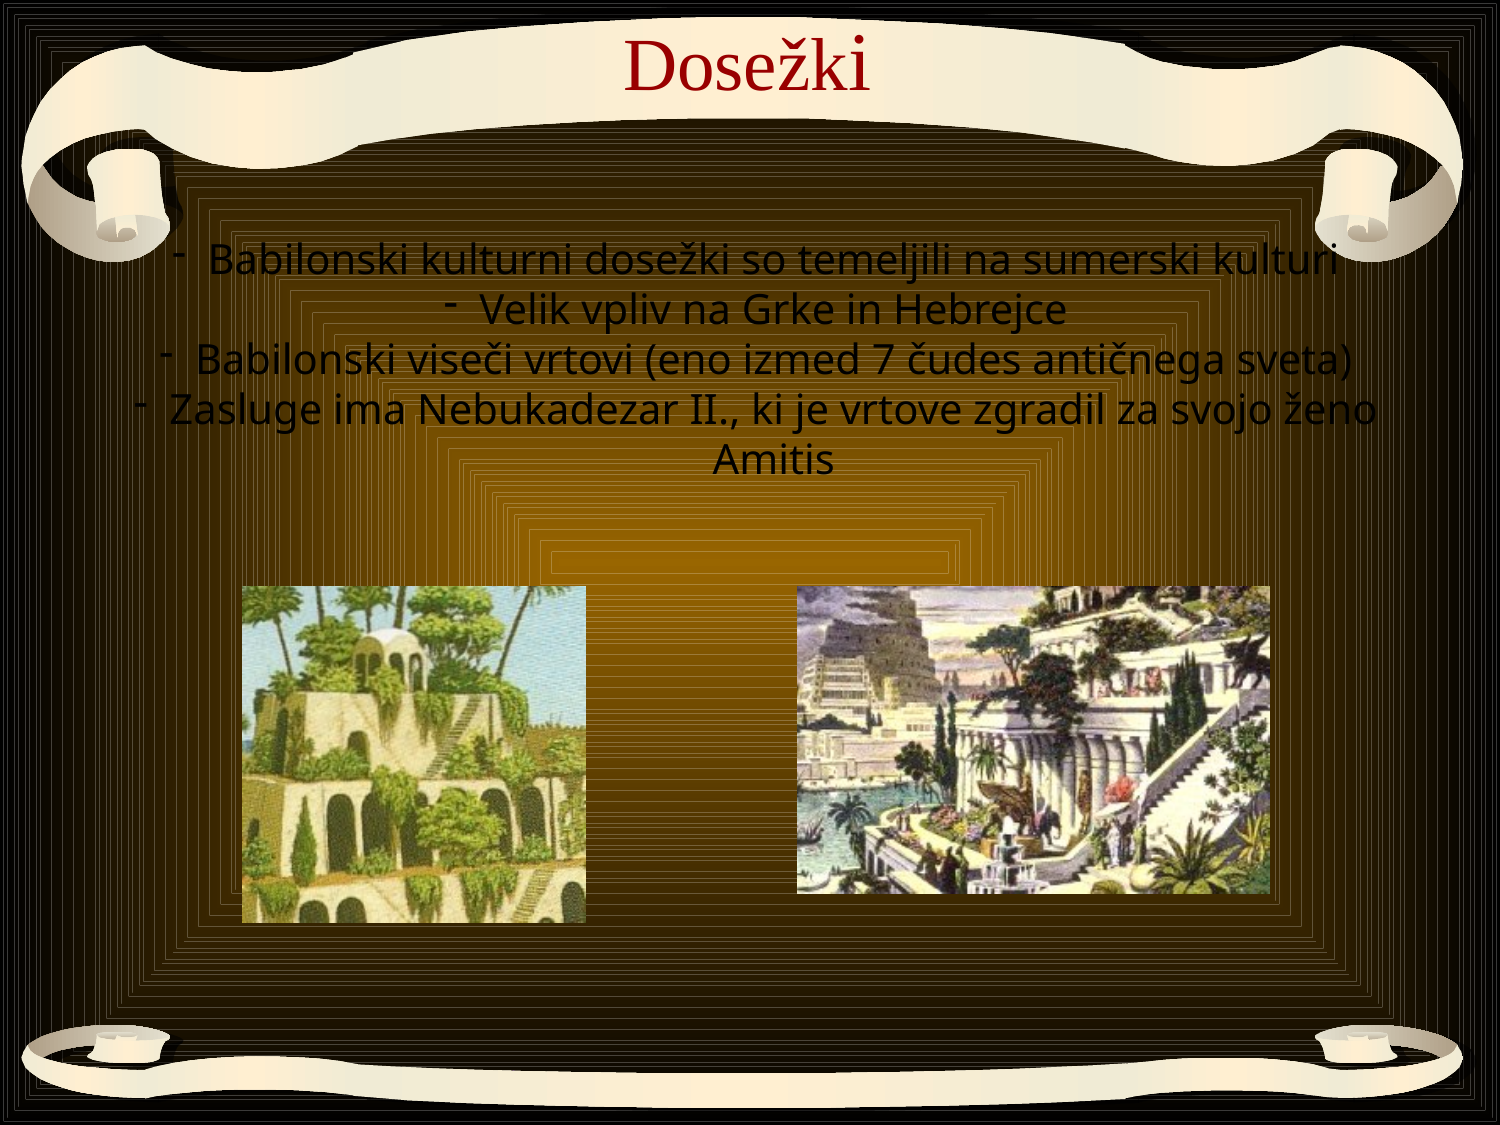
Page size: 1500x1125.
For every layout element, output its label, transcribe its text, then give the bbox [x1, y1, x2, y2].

text_box Babilonski kulturni dosežki so temeljili na sumerski kulturi Velik vpliv na Grke in Hebrejce Babilonski viseči vrtovi (eno izmed 7 čudes antičnega sveta) Zasluge ima Nebukadezar II., ki je vrtove zgradil za svojo ženo Amitis [76, 225, 1436, 891]
picture [242, 586, 586, 923]
picture [797, 586, 1270, 894]
text_box Dosežki [608, 0, 887, 115]
